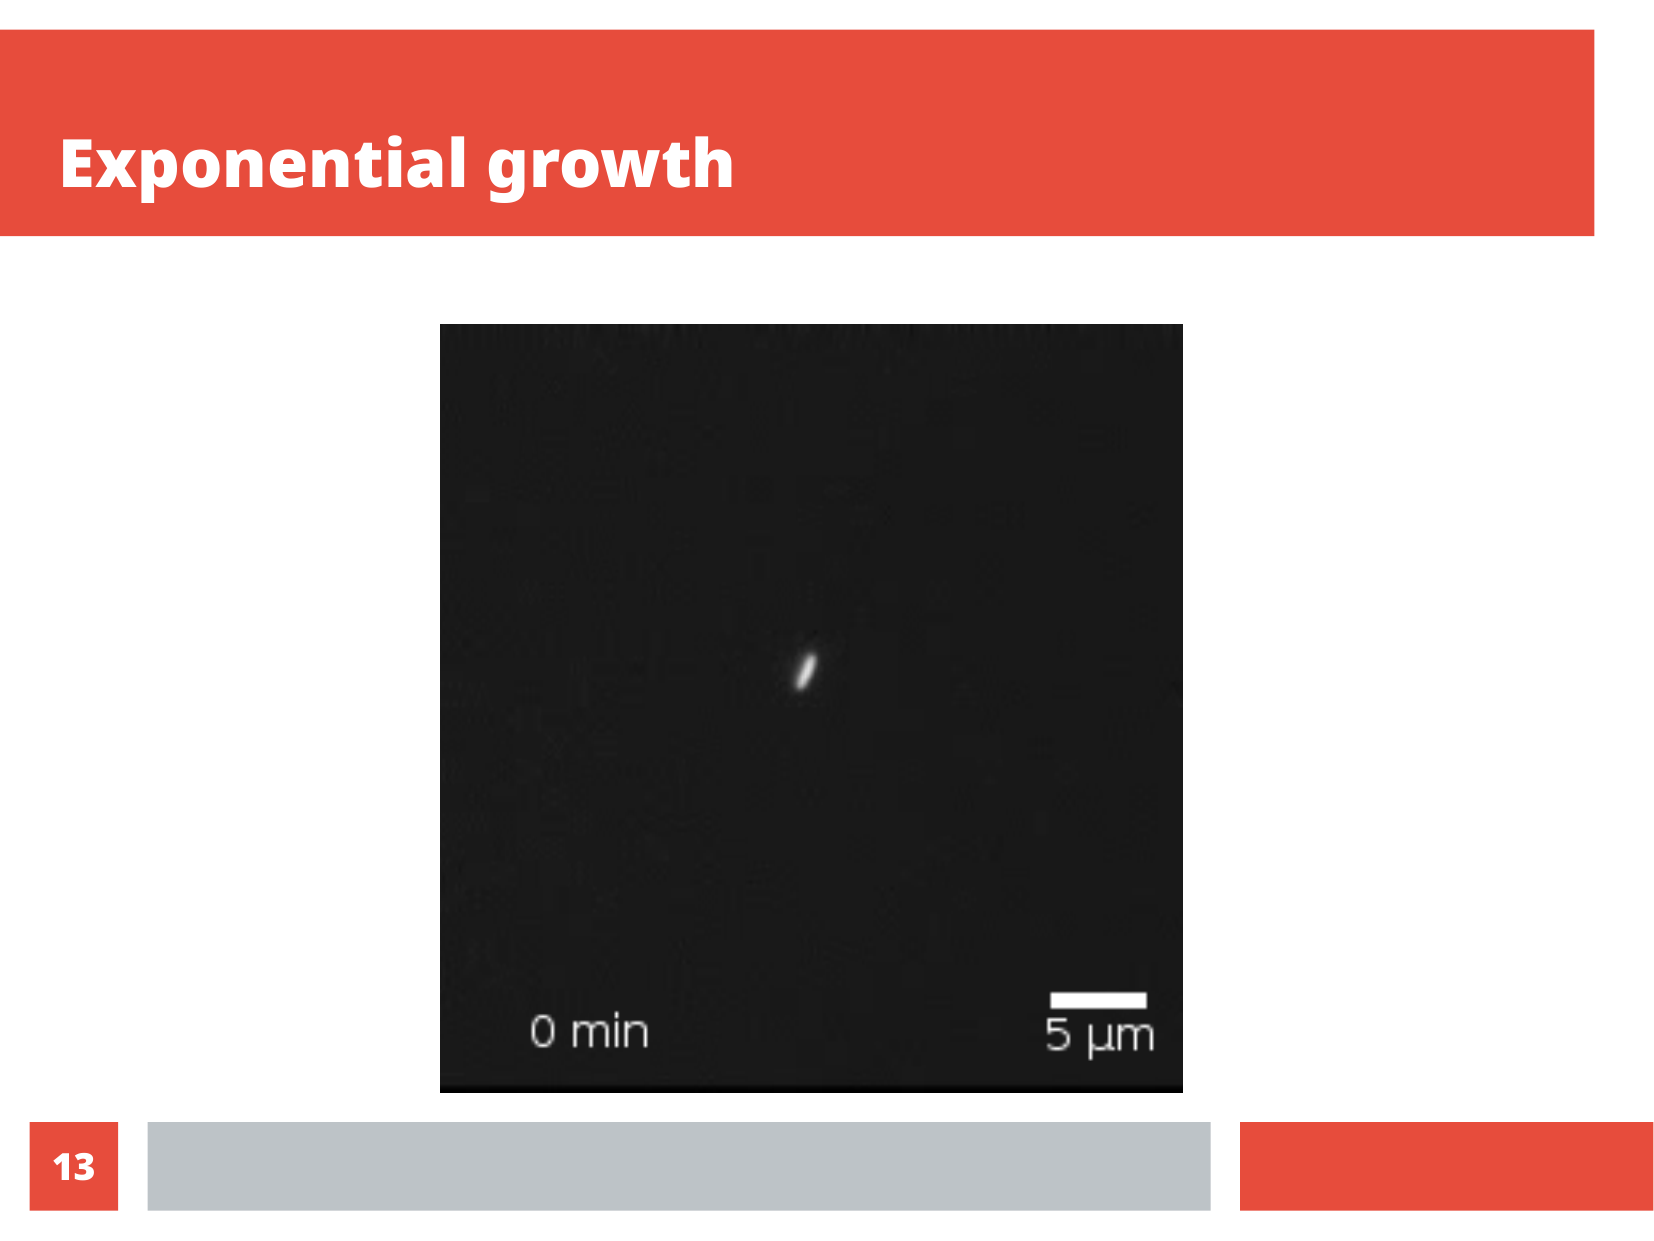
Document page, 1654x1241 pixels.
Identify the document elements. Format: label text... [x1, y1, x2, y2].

picture [440, 324, 1183, 1093]
title Exponential growth [59, 59, 1595, 207]
